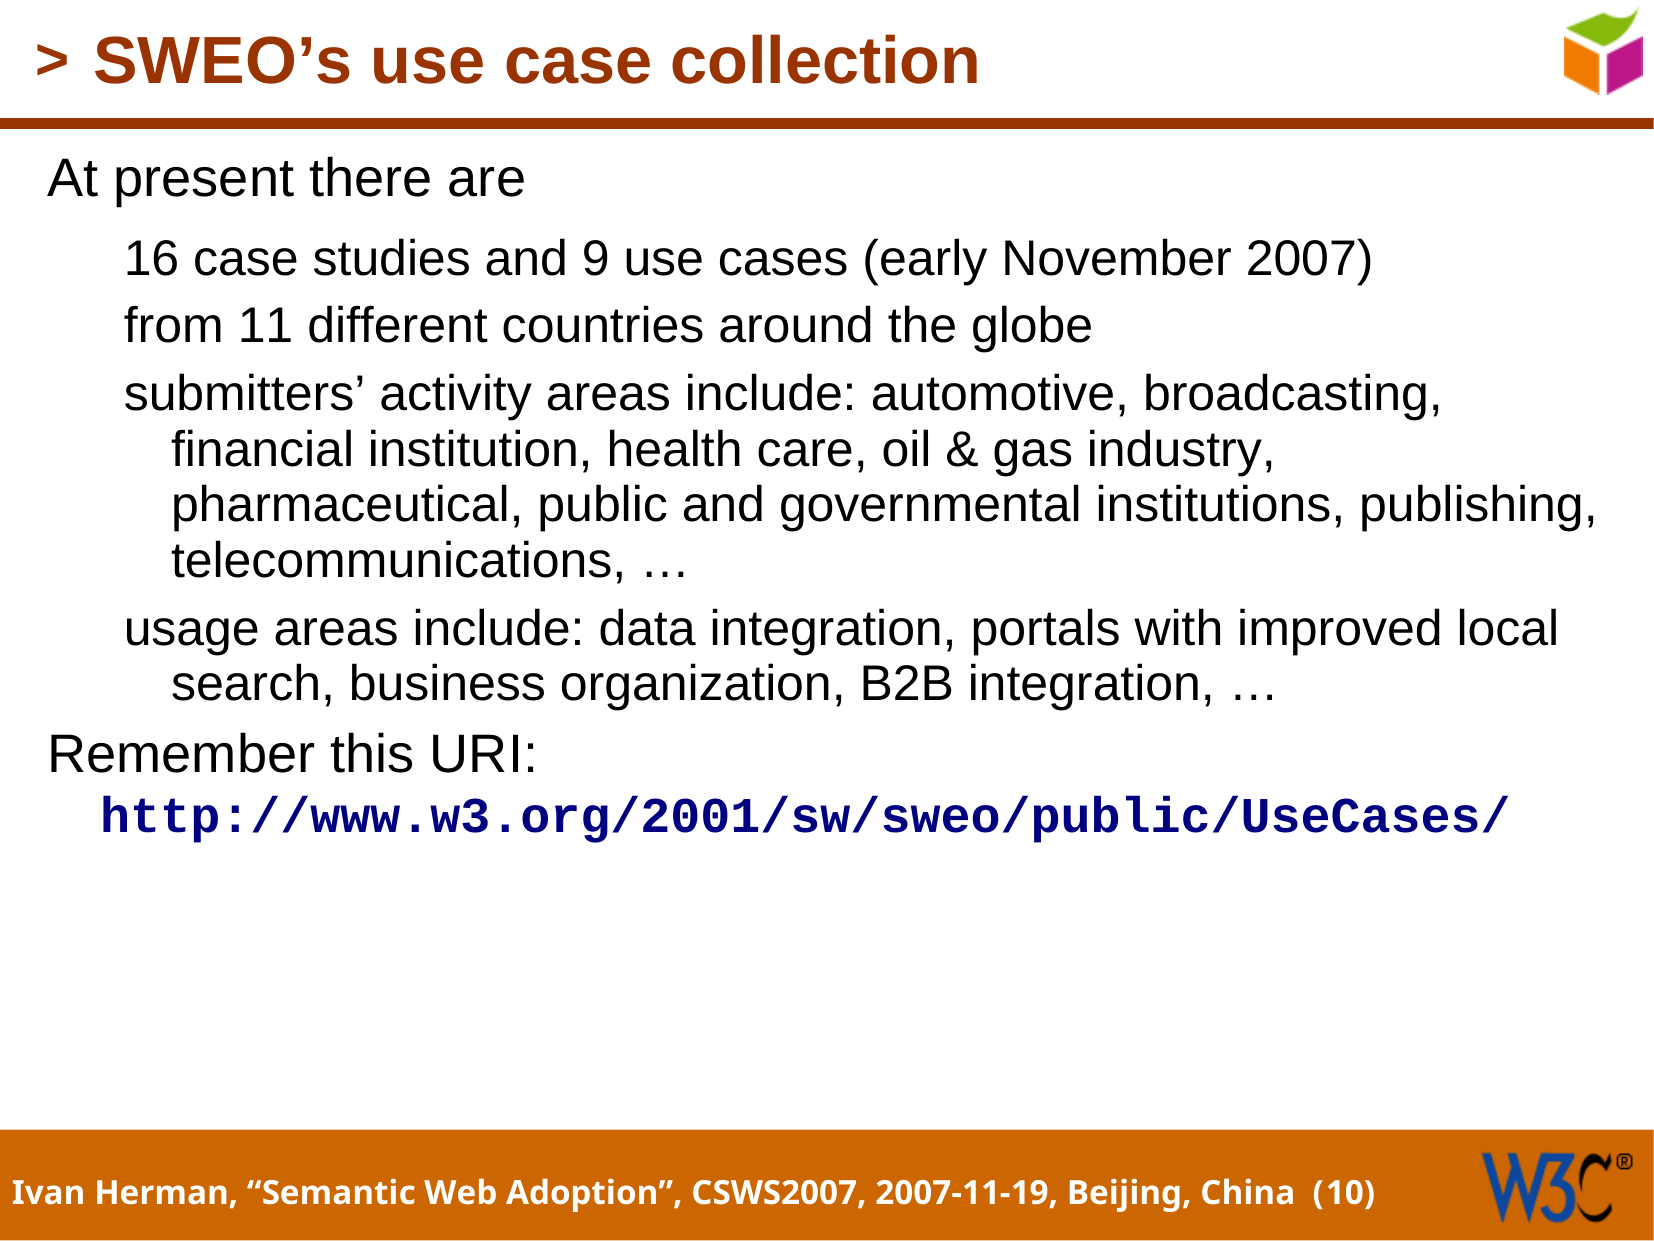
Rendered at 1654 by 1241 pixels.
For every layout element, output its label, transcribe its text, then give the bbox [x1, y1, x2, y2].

list At present there are 16 case studies and 9 use cases (early November 2007) from 11 different countries around the globe submitters’ activity areas include: automotive, broadcasting, financial institution, health care, oil & gas industry, pharmaceutical, public and governmental institutions, publishing, telecommunications, … usage areas include: data integration, portals with improved local search, business organization, B2B integration, … Remember this URI: http://www.w3.org/2001/sw/sweo/public/UseCases/ [29, 147, 1624, 1119]
picture [1477, 1149, 1639, 1228]
picture [1564, 5, 1643, 95]
title SWEO’s use case collection [93, 7, 1493, 111]
